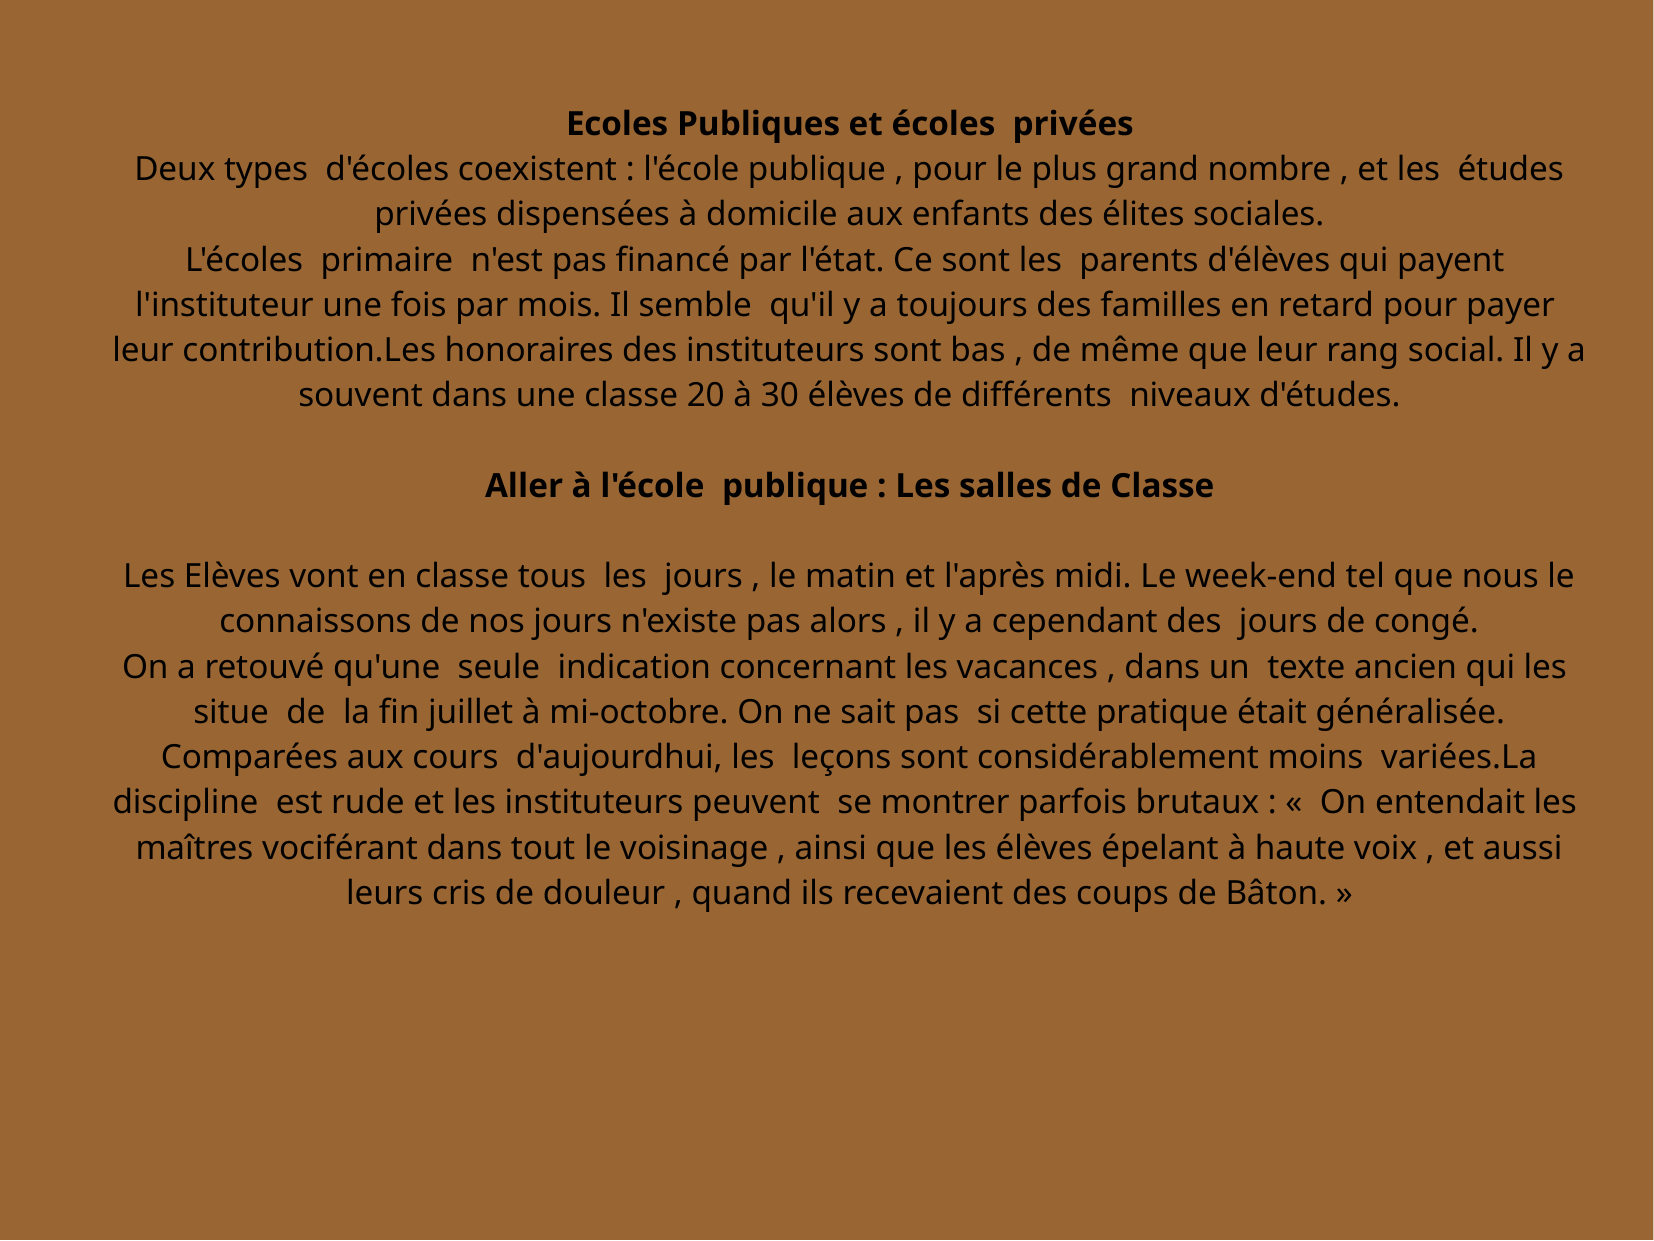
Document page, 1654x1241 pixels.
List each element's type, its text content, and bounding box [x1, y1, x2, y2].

subtitle Ecoles Publiques et écoles privées Deux types d'écoles coexistent : l'école publique , pour le plus grand nombre , et les études privées dispensées à domicile aux enfants des élites sociales. L'écoles primaire n'est pas financé par l'état. Ce sont les parents d'élèves qui payent l'instituteur une fois par mois. Il semble qu'il y a toujours des familles en retard pour payer leur contribution.Les honoraires des instituteurs sont bas , de même que leur rang social. Il y a souvent dans une classe 20 à 30 élèves de différents niveaux d'études. Aller à l'école publique : Les salles de Classe Les Elèves vont en classe tous les jours , le matin et l'après midi. Le week-end tel que nous le connaissons de nos jours n'existe pas alors , il y a cependant des jours de congé. On a retouvé qu'une seule indication concernant les vacances , dans un texte ancien qui les situe de la fin juillet à mi-octobre. On ne sait pas si cette pratique était généralisée. Comparées aux cours d'aujourdhui, les leçons sont considérablement moins variées.La discipline est rude et les instituteurs peuvent se montrer parfois brutaux : « On entendait les maîtres vociférant dans tout le voisinage , ainsi que les élèves épelant à haute voix , et aussi leurs cris de douleur , quand ils recevaient des coups de Bâton. » [106, 0, 1595, 1060]
